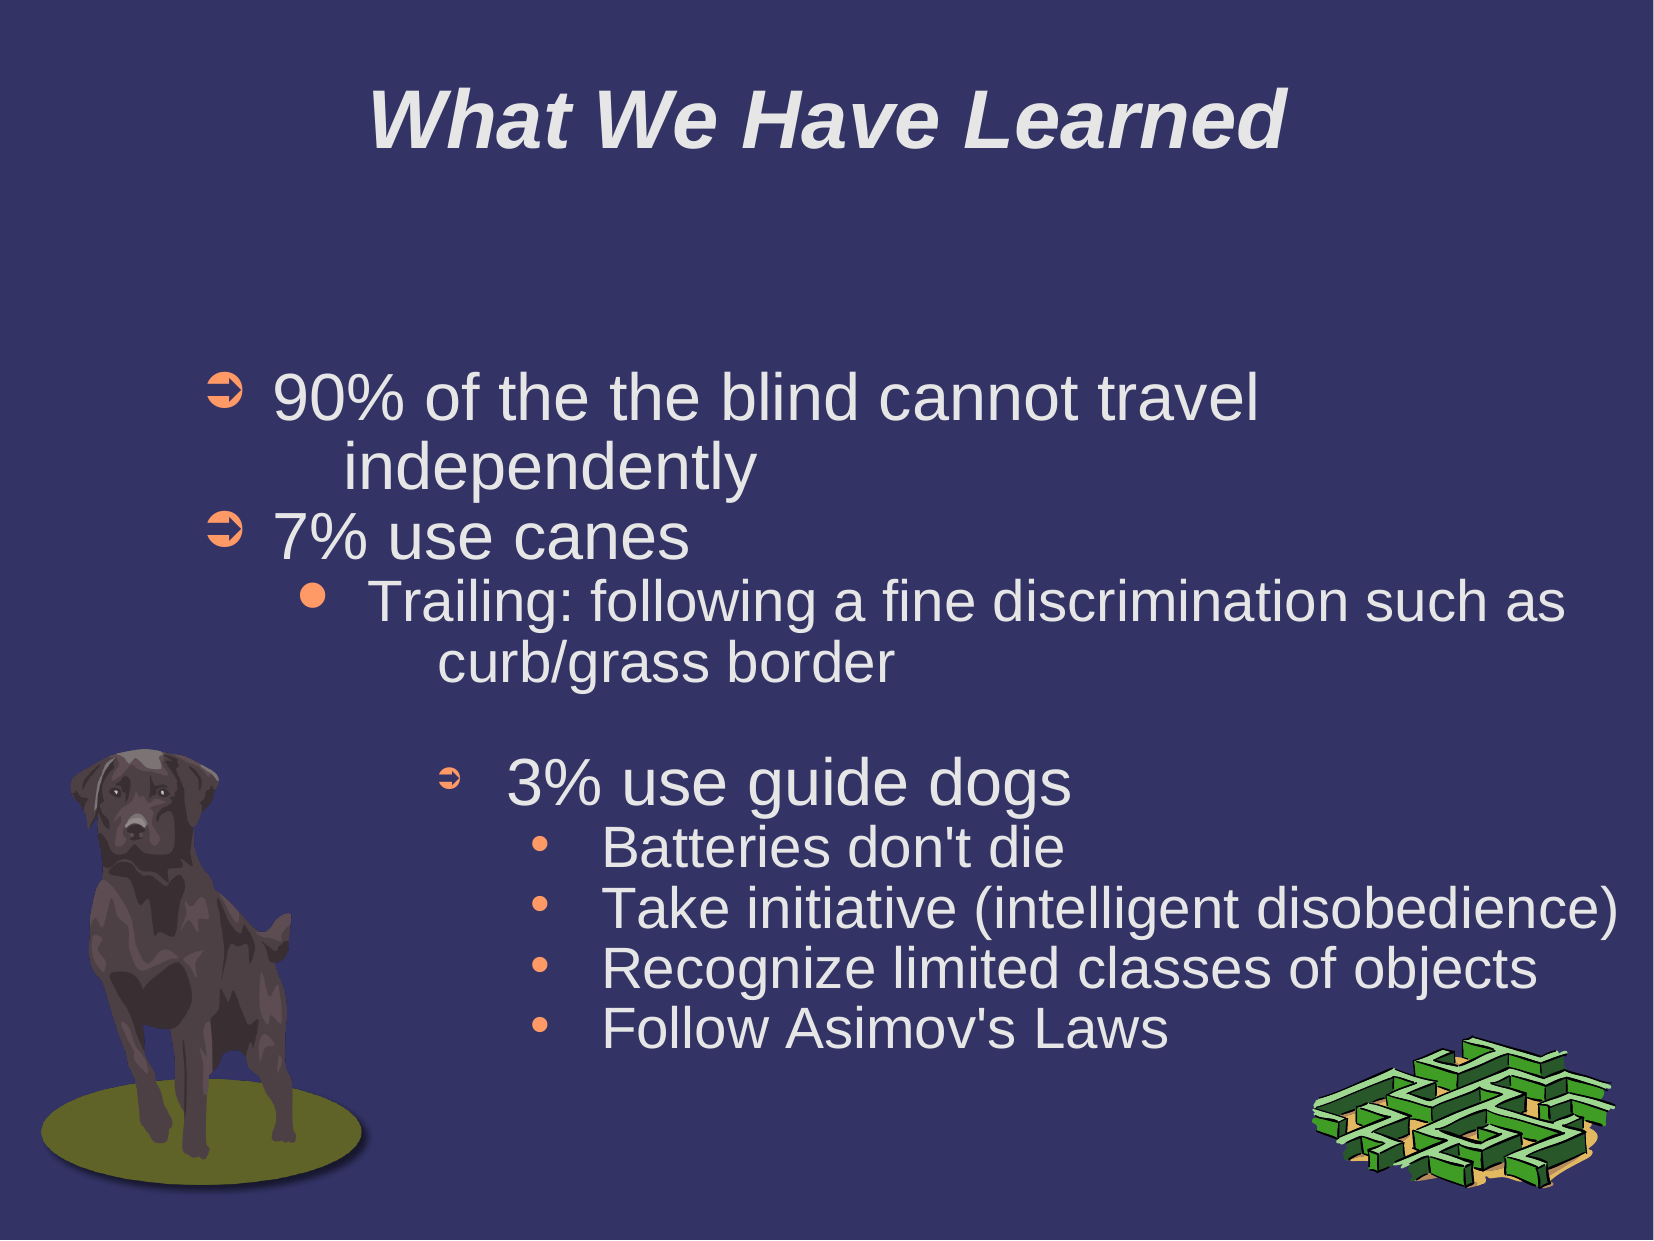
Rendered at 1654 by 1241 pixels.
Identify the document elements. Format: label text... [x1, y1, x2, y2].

text_box 3% use guide dogs Batteries don't die Take initiative (intelligent disobedience) Recognize limited classes of objects Follow Asimov's Laws [412, 750, 1654, 1062]
title What We Have Learned [121, 19, 1534, 227]
list 90% of the the blind cannot travel independently 7% use canes Trailing: following a fine discrimination such as curb/grass border [178, 364, 1570, 1147]
picture [37, 749, 377, 1201]
